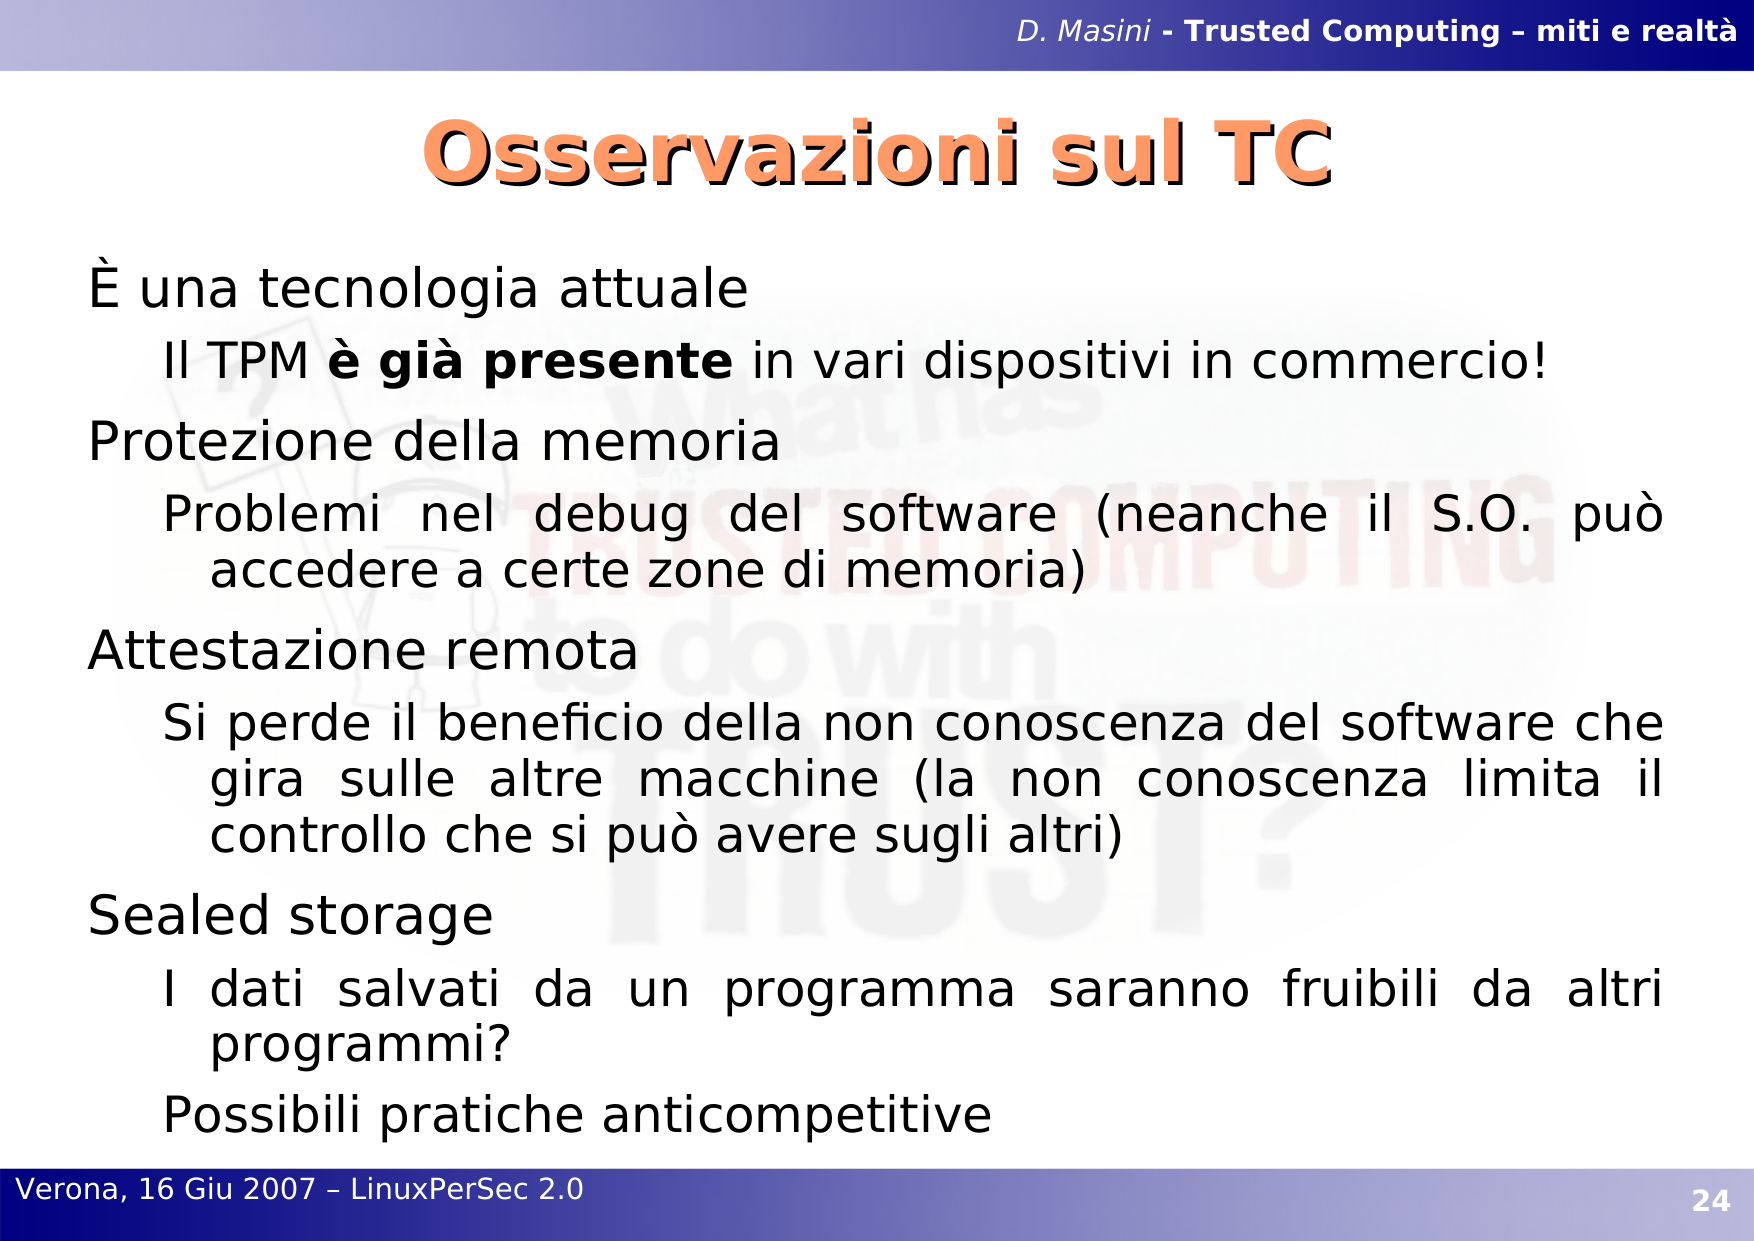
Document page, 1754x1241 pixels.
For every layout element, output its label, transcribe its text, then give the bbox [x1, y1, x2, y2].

picture [0, 0, 1754, 1241]
list È una tecnologia attuale Il TPM è già presente in vari dispositivi in commercio! Protezione della memoria Problemi nel debug del software (neanche il S.O. può accedere a certe zone di memoria) Attestazione remota Si perde il beneficio della non conoscenza del software che gira sulle altre macchine (la non conoscenza limita il controllo che si può avere sugli altri) Sealed storage I dati salvati da un programma saranno fruibili da altri programmi? Possibili pratiche anticompetitive [87, 258, 1667, 1151]
title Osservazioni sul TC [87, 49, 1667, 257]
